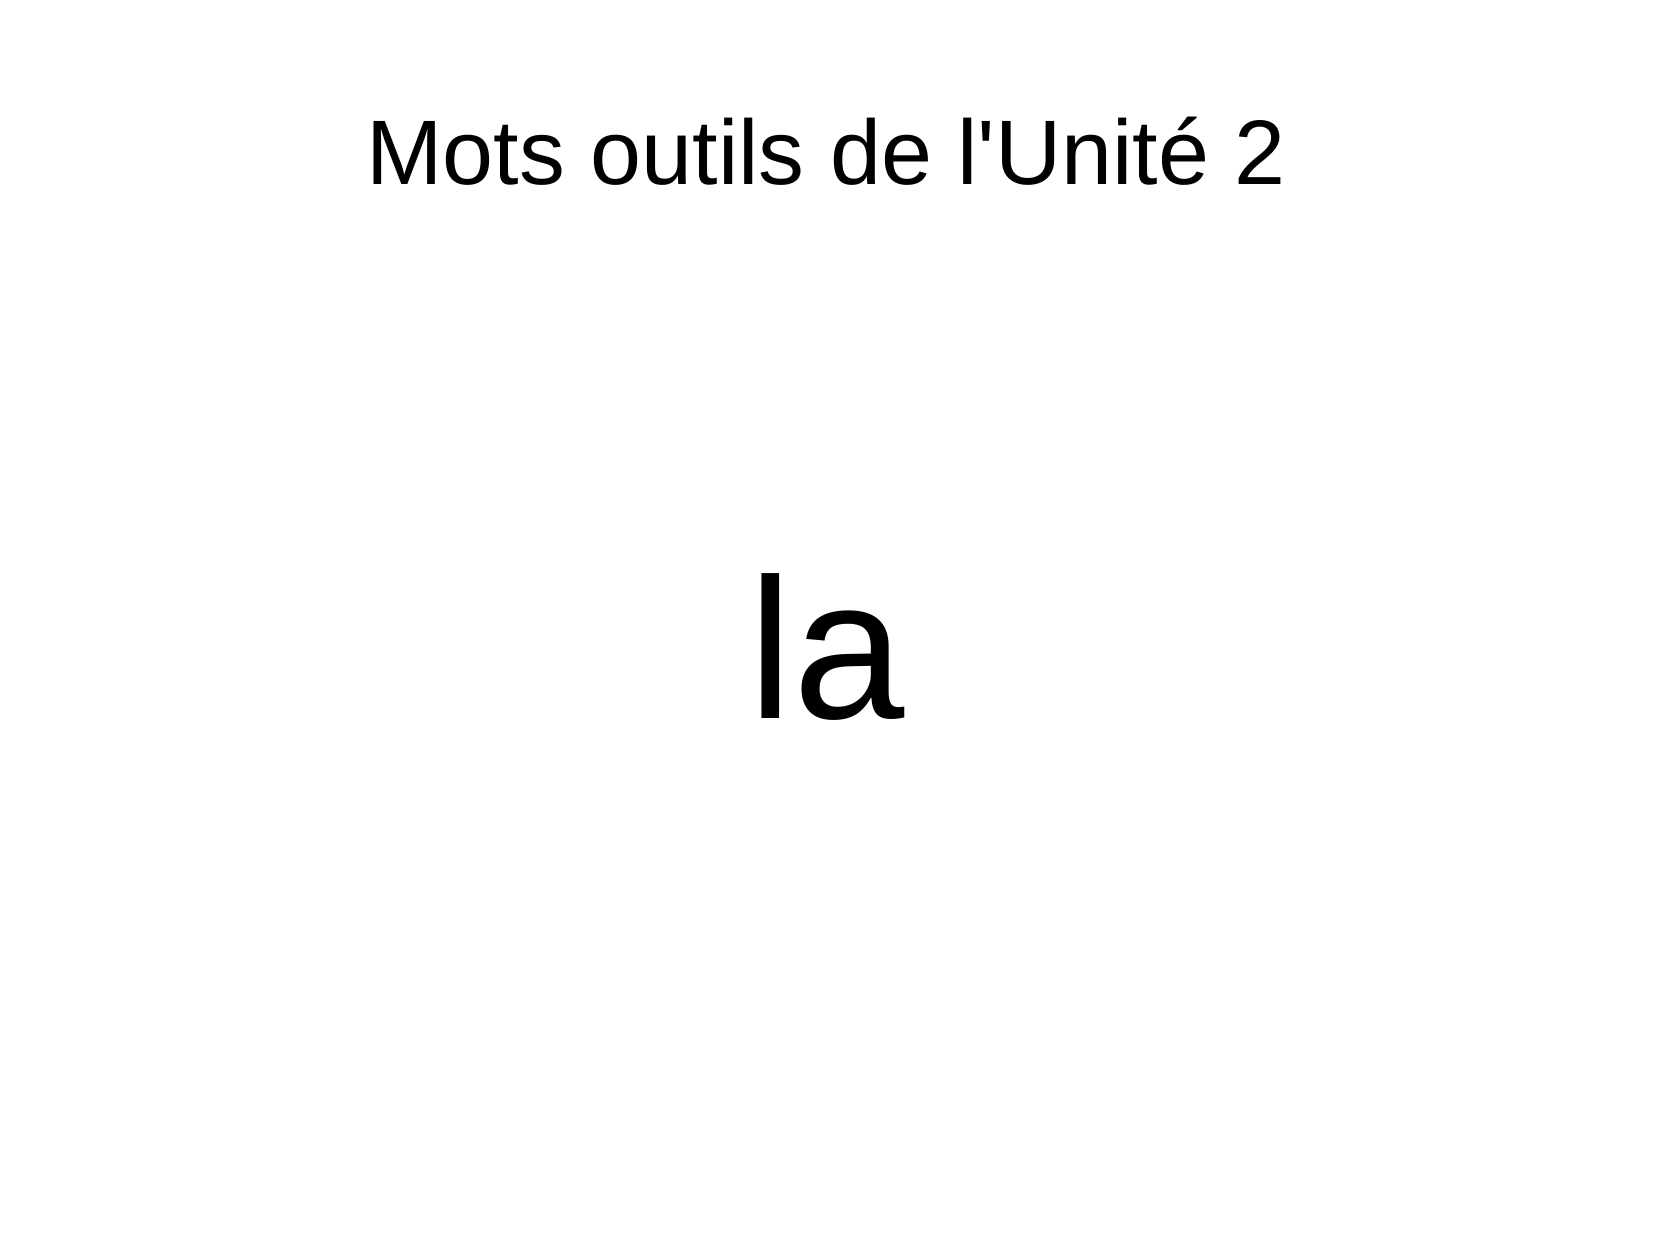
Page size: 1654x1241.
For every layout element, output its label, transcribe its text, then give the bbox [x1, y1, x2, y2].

title Mots outils de l'Unité 2 [82, 49, 1571, 257]
subtitle la [82, 290, 1571, 1010]
